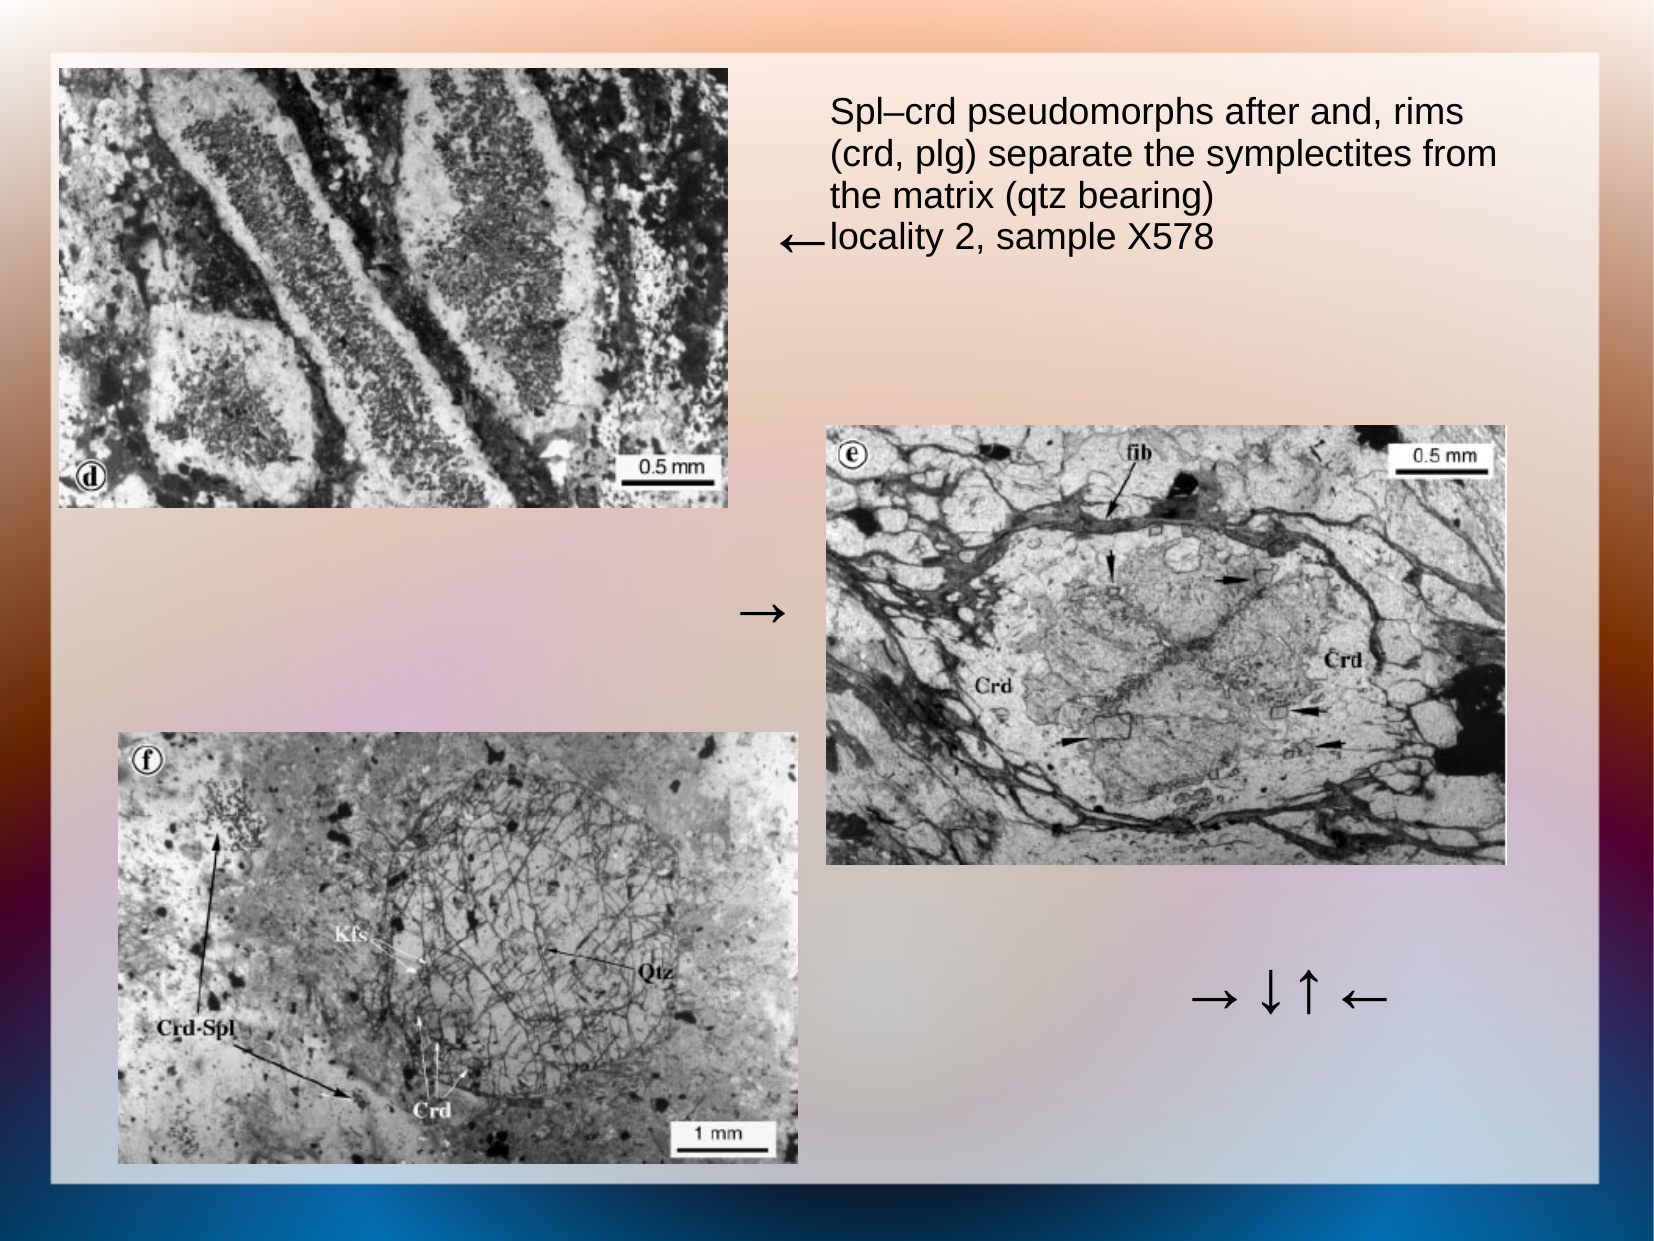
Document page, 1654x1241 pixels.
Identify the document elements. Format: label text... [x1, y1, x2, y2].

text_box Spl–crd pseudomorphs after and, rims (crd, plg) separate the symplectites from the matrix (qtz bearing) locality 2, sample X578 [744, 82, 1536, 296]
text_box →↓↑← [1162, 944, 1418, 1029]
text_box → [718, 557, 807, 642]
picture [0, 0, 1654, 1241]
